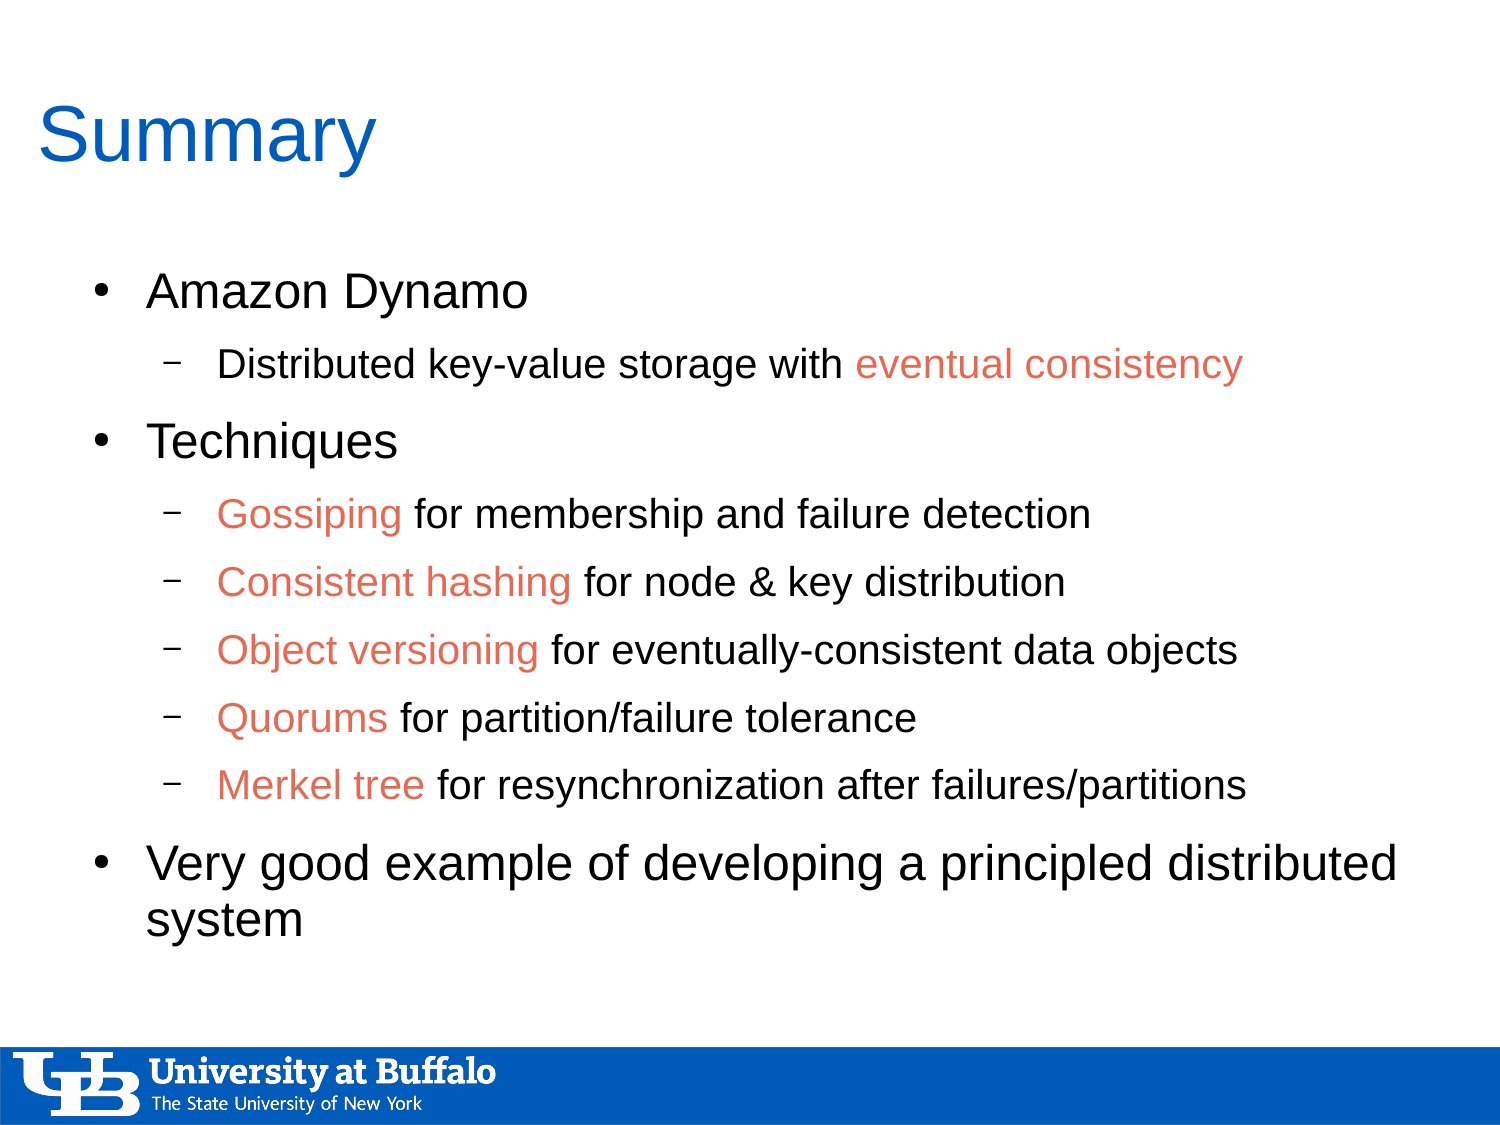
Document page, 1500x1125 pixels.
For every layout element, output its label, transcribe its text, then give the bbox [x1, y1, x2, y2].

list Amazon Dynamo Distributed key-value storage with eventual consistency Techniques Gossiping for membership and failure detection Consistent hashing for node & key distribution Object versioning for eventually-consistent data objects Quorums for partition/failure tolerance Merkel tree for resynchronization after failures/partitions Very good example of developing a principled distributed system [75, 263, 1425, 916]
title Summary [37, 40, 1388, 228]
picture [13, 1052, 496, 1116]
